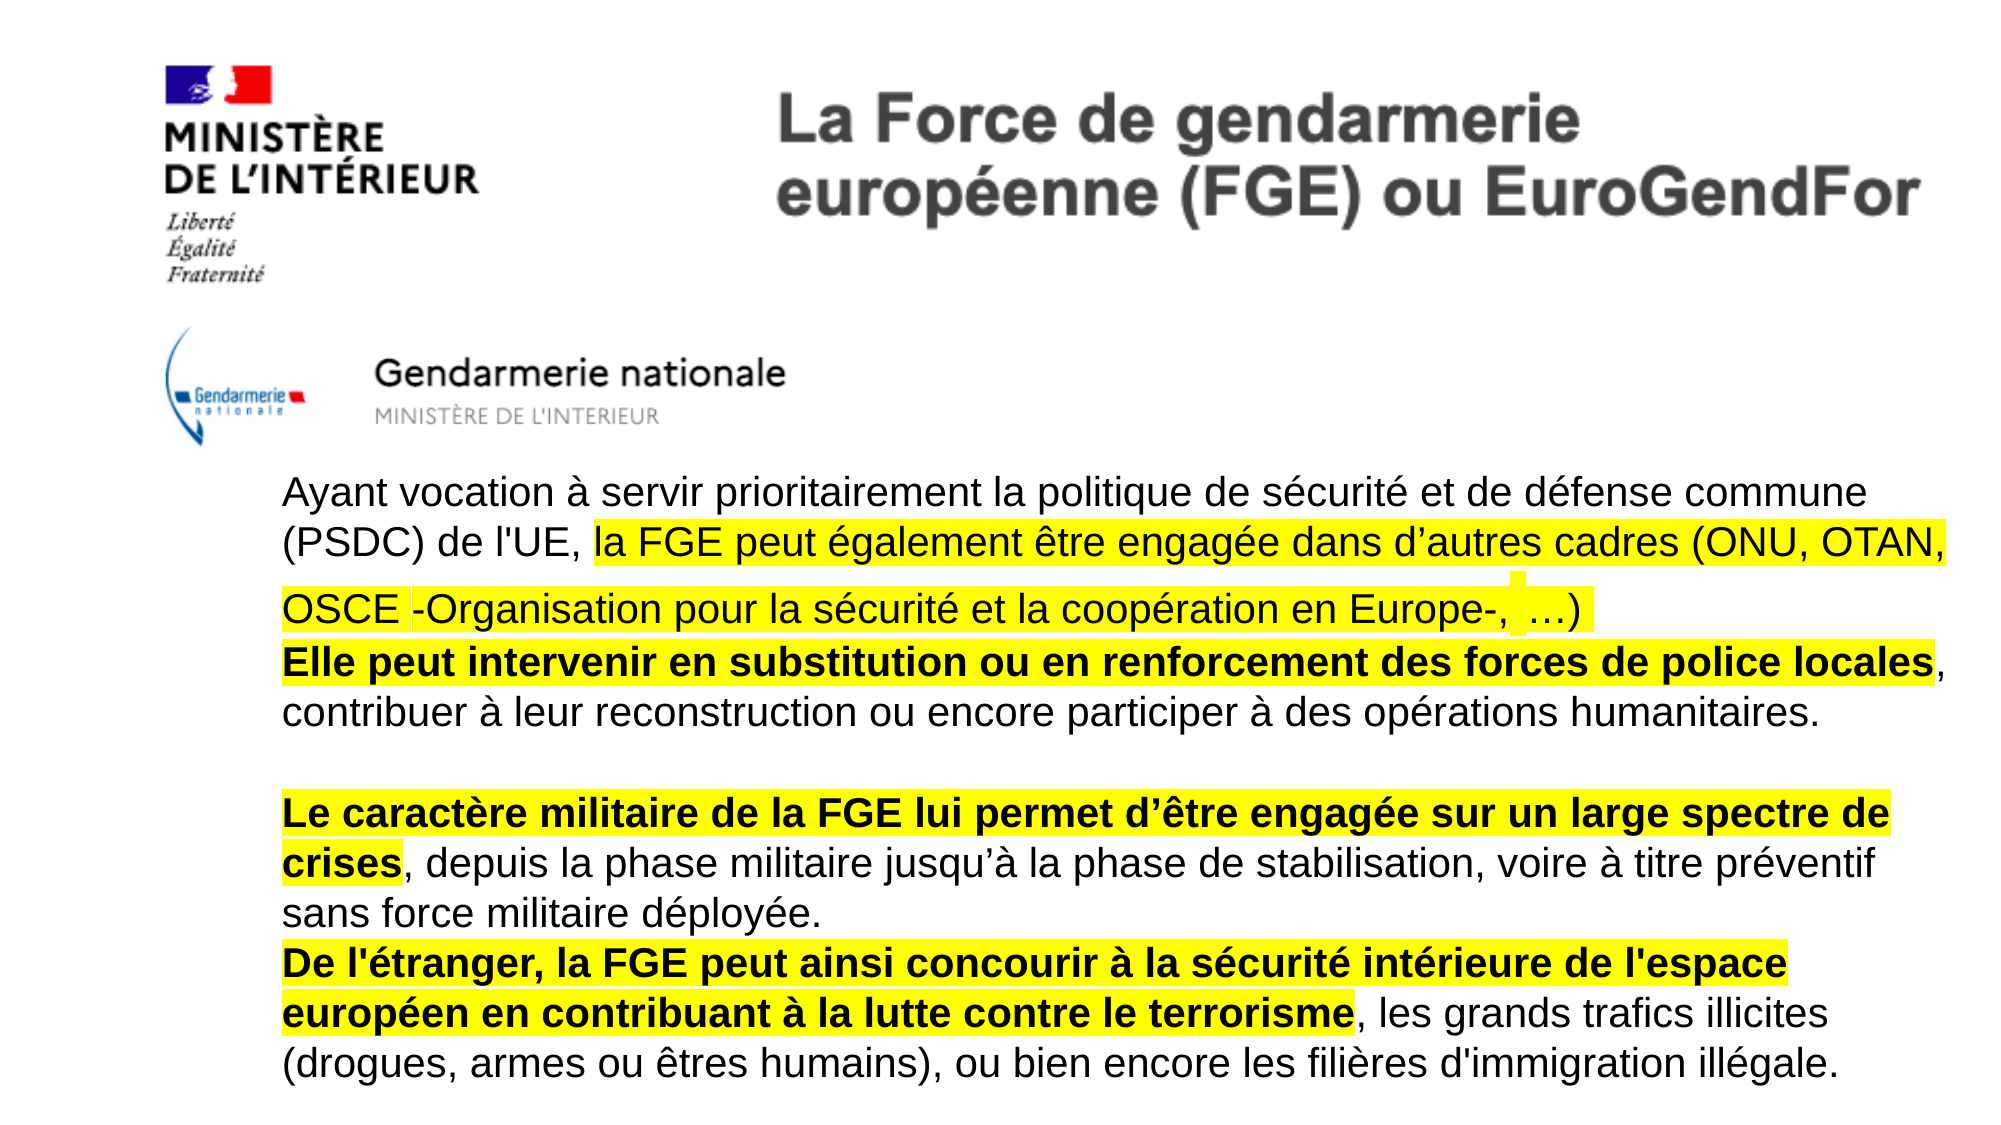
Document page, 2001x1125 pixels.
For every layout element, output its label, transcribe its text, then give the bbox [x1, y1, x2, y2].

picture [135, 39, 811, 467]
text_box Ayant vocation à servir prioritairement la politique de sécurité et de défense commune (PSDC) de l'UE, la FGE peut également être engagée dans d’autres cadres (ONU, OTAN, OSCE -Organisation pour la sécurité et la coopération en Europe-, …) Elle peut intervenir en substitution ou en renforcement des forces de police locales, contribuer à leur reconstruction ou encore participer à des opérations humanitaires. Le caractère militaire de la FGE lui permet d’être engagée sur un large spectre de crises, depuis la phase militaire jusqu’à la phase de stabilisation, voire à titre préventif sans force militaire déployée. De l'étranger, la FGE peut ainsi concourir à la sécurité intérieure de l'espace européen en contribuant à la lutte contre le terrorisme, les grands trafics illicites (drogues, armes ou êtres humains), ou bien encore les filières d'immigration illégale. [267, 458, 1976, 1125]
picture [765, 65, 1934, 241]
